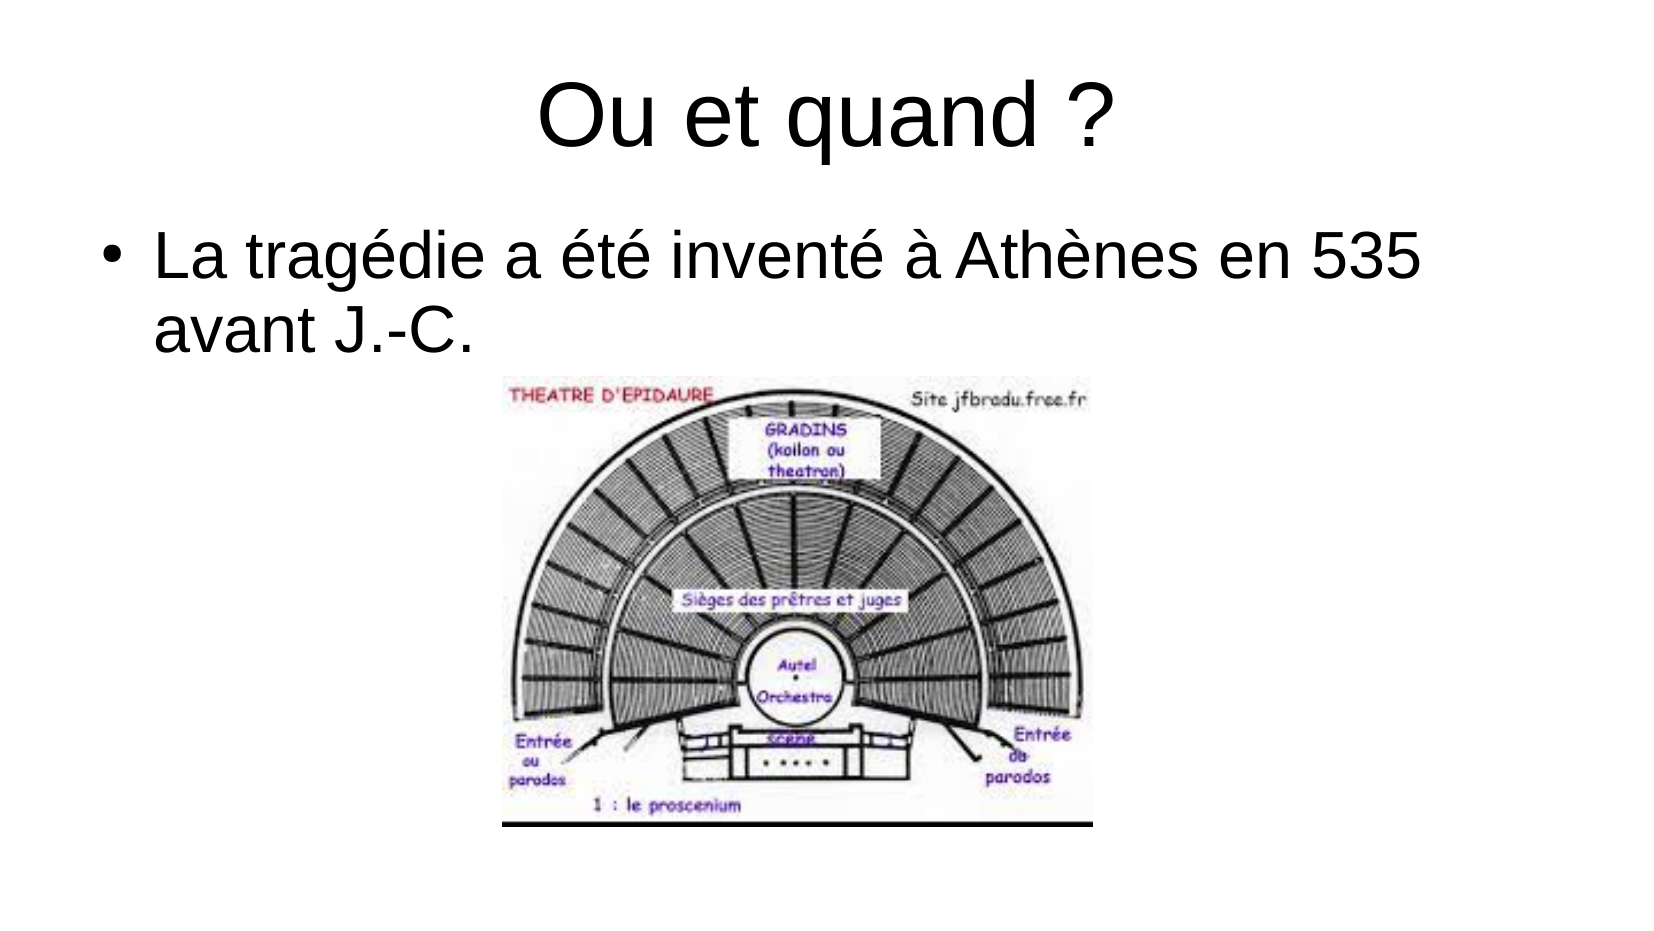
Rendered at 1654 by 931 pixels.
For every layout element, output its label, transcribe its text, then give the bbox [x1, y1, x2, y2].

title Ou et quand ? [82, 37, 1571, 193]
picture [502, 376, 1093, 827]
list La tragédie a été inventé à Athènes en 535 avant J.-C. [82, 217, 1571, 758]
